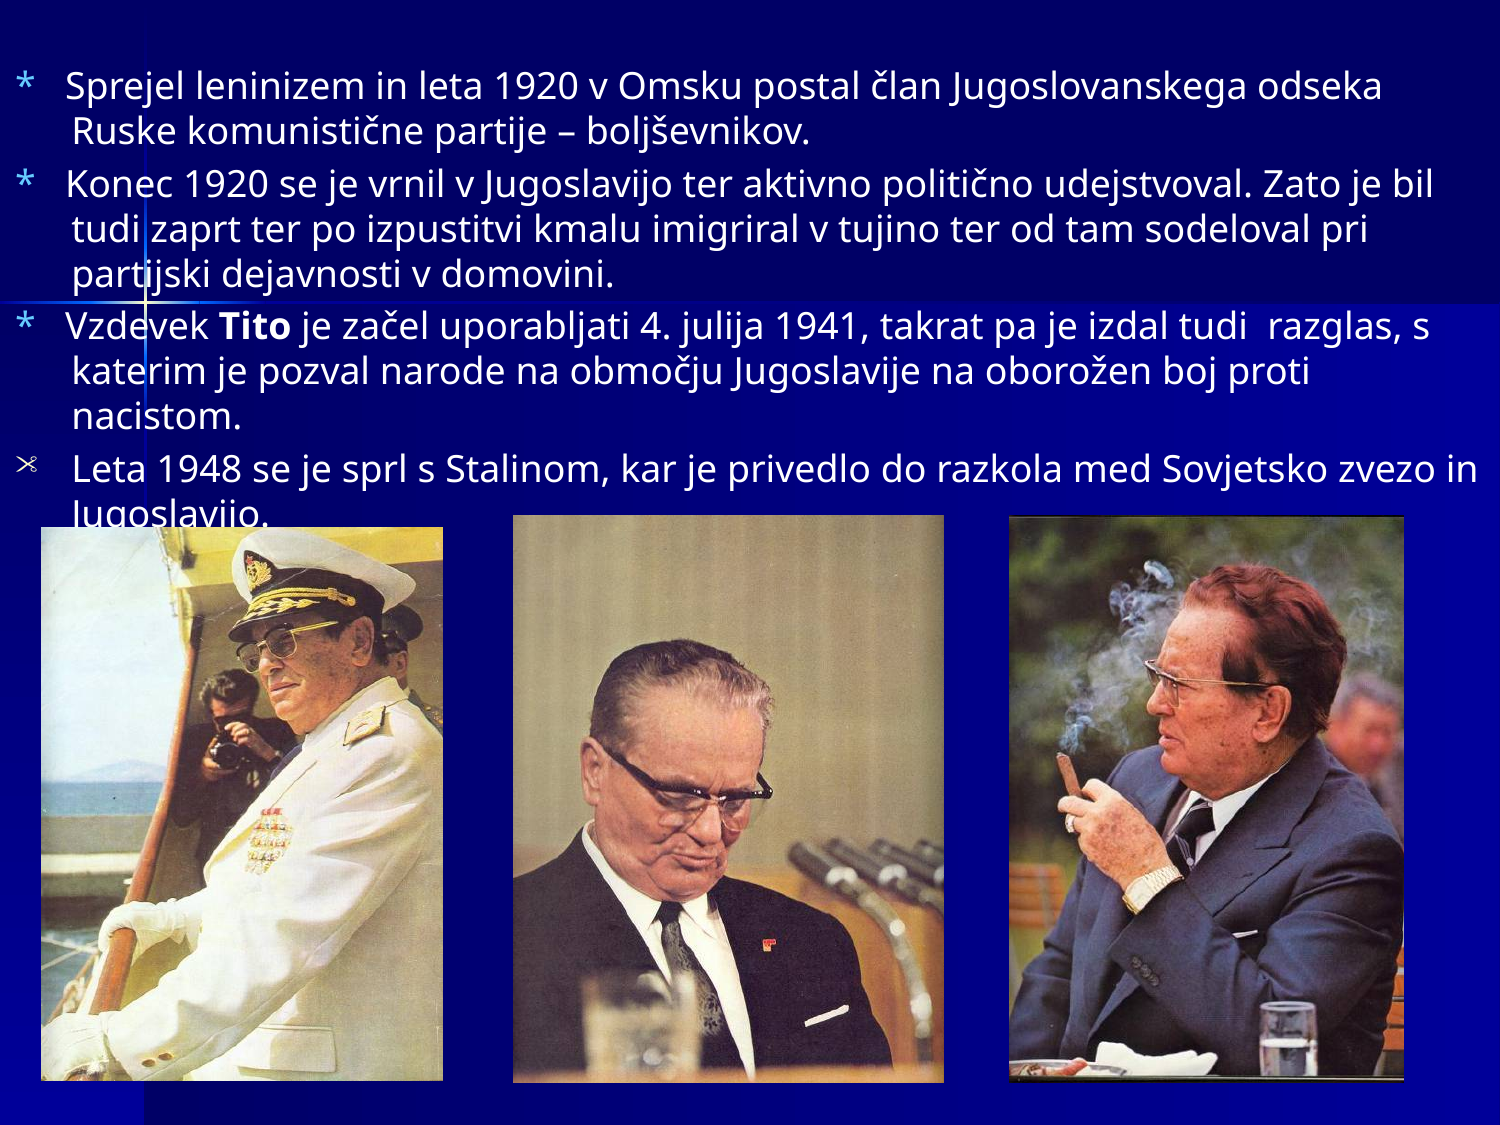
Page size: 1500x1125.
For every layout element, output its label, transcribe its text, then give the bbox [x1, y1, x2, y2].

picture [1009, 515, 1404, 1083]
picture [513, 515, 944, 1083]
list * Sprejel leninizem in leta 1920 v Omsku postal član Jugoslovanskega odseka Ruske komunistične partije – boljševnikov. * Konec 1920 se je vrnil v Jugoslavijo ter aktivno politično udejstvoval. Zato je bil tudi zaprt ter po izpustitvi kmalu imigriral v tujino ter od tam sodeloval pri partijski dejavnosti v domovini. * Vzdevek Tito je začel uporabljati 4. julija 1941, takrat pa je izdal tudi razglas, s katerim je pozval narode na območju Jugoslavije na oborožen boj proti nacistom. Leta 1948 se je sprl s Stalinom, kar je privedlo do razkola med Sovjetsko zvezo in Jugoslavijo. [0, 54, 1500, 1000]
picture [41, 527, 443, 1081]
